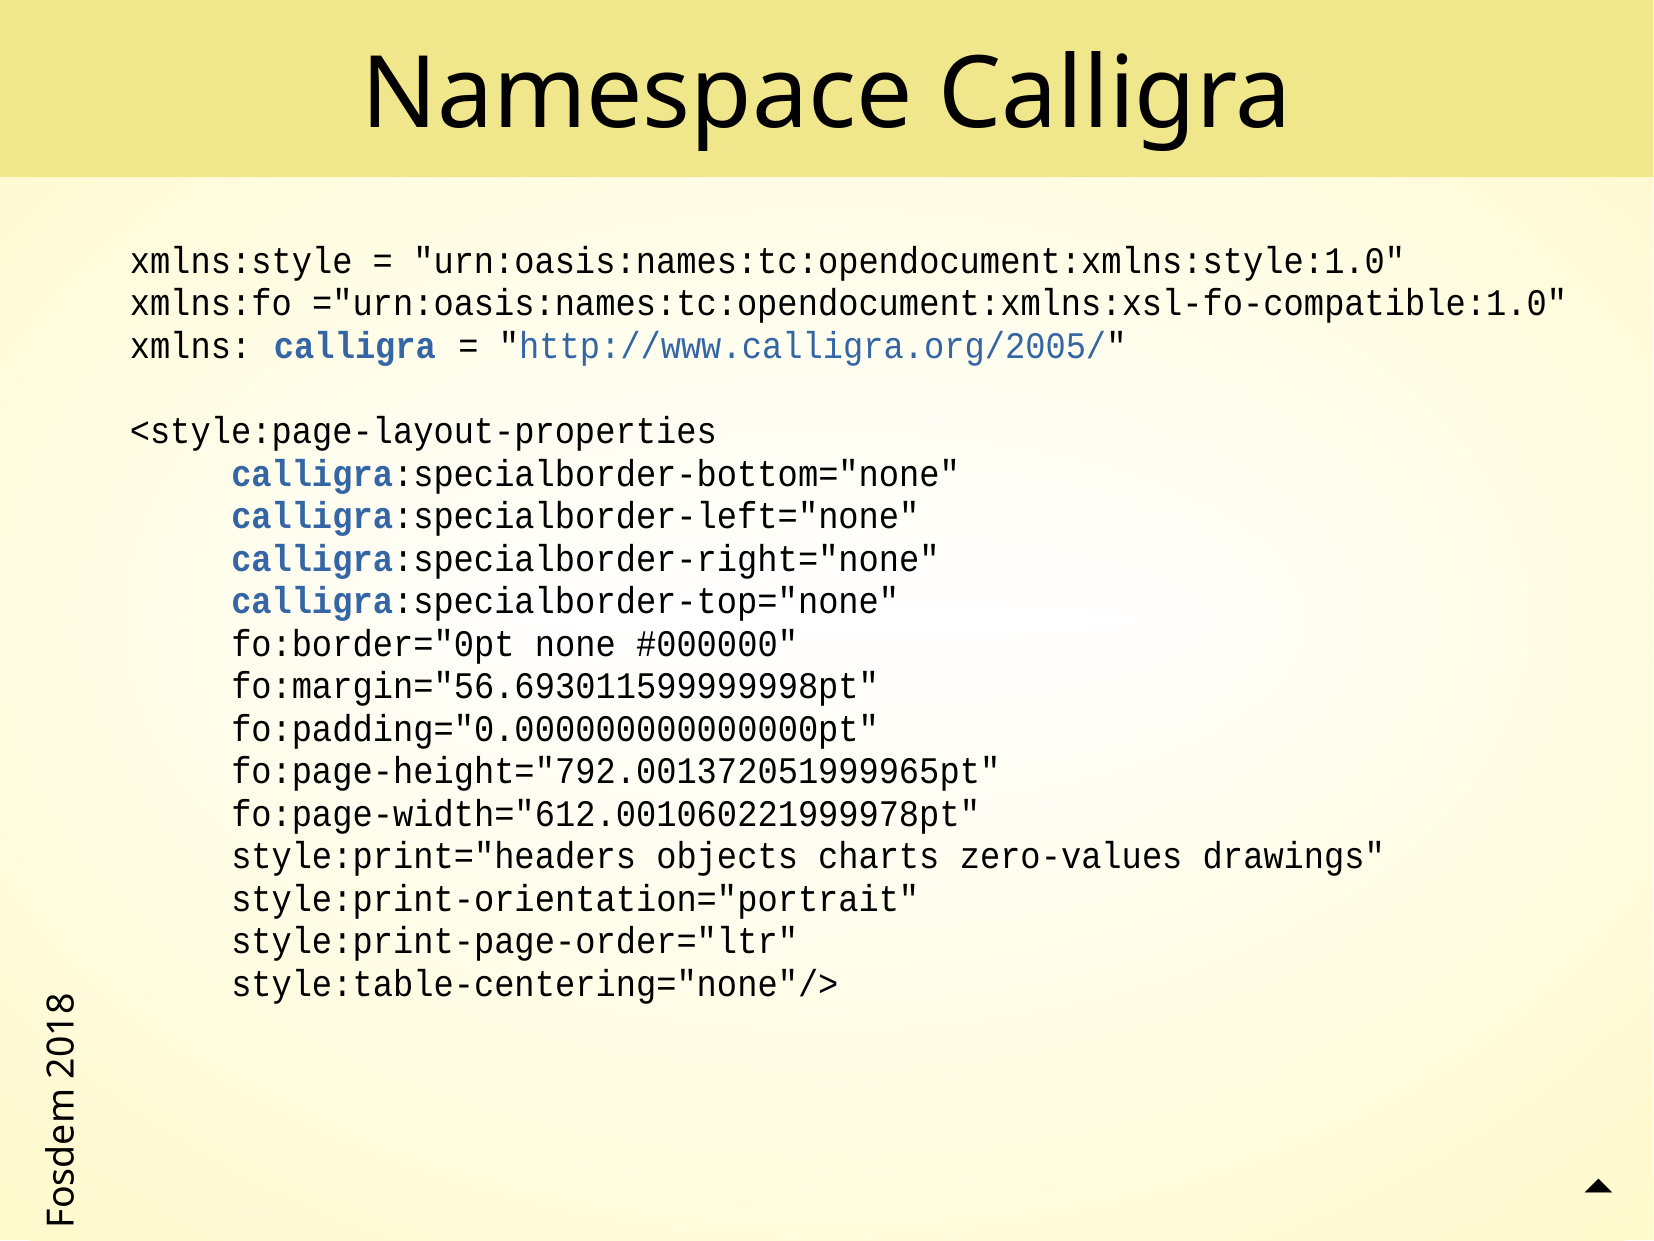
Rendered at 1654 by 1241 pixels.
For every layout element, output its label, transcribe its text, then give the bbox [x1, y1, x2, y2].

text_box ⏶ [1583, 1149, 1648, 1217]
title Namespace Calligra [0, 0, 1654, 178]
text_box xmlns:style = "urn:oasis:names:tc:opendocument:xmlns:style:1.0" xmlns:fo ="urn:oasis:names:tc:opendocument:xmlns:xsl-fo-compatible:1.0" xmlns: calligra = "http://www.calligra.org/2005/" <style:page-layout-properties calligra:specialborder-bottom="none" calligra:specialborder-left="none" calligra:specialborder-right="none" calligra:specialborder-top="none" fo:border="0pt none #000000" fo:margin="56.693011599999998pt" fo:padding="0.000000000000000pt" fo:page-height="792.001372051999965pt" fo:page-width="612.001060221999978pt" style:print="headers objects charts zero-values drawings" style:print-orientation="portrait" style:print-page-order="ltr" style:table-centering="none"/> [129, 242, 1621, 1008]
